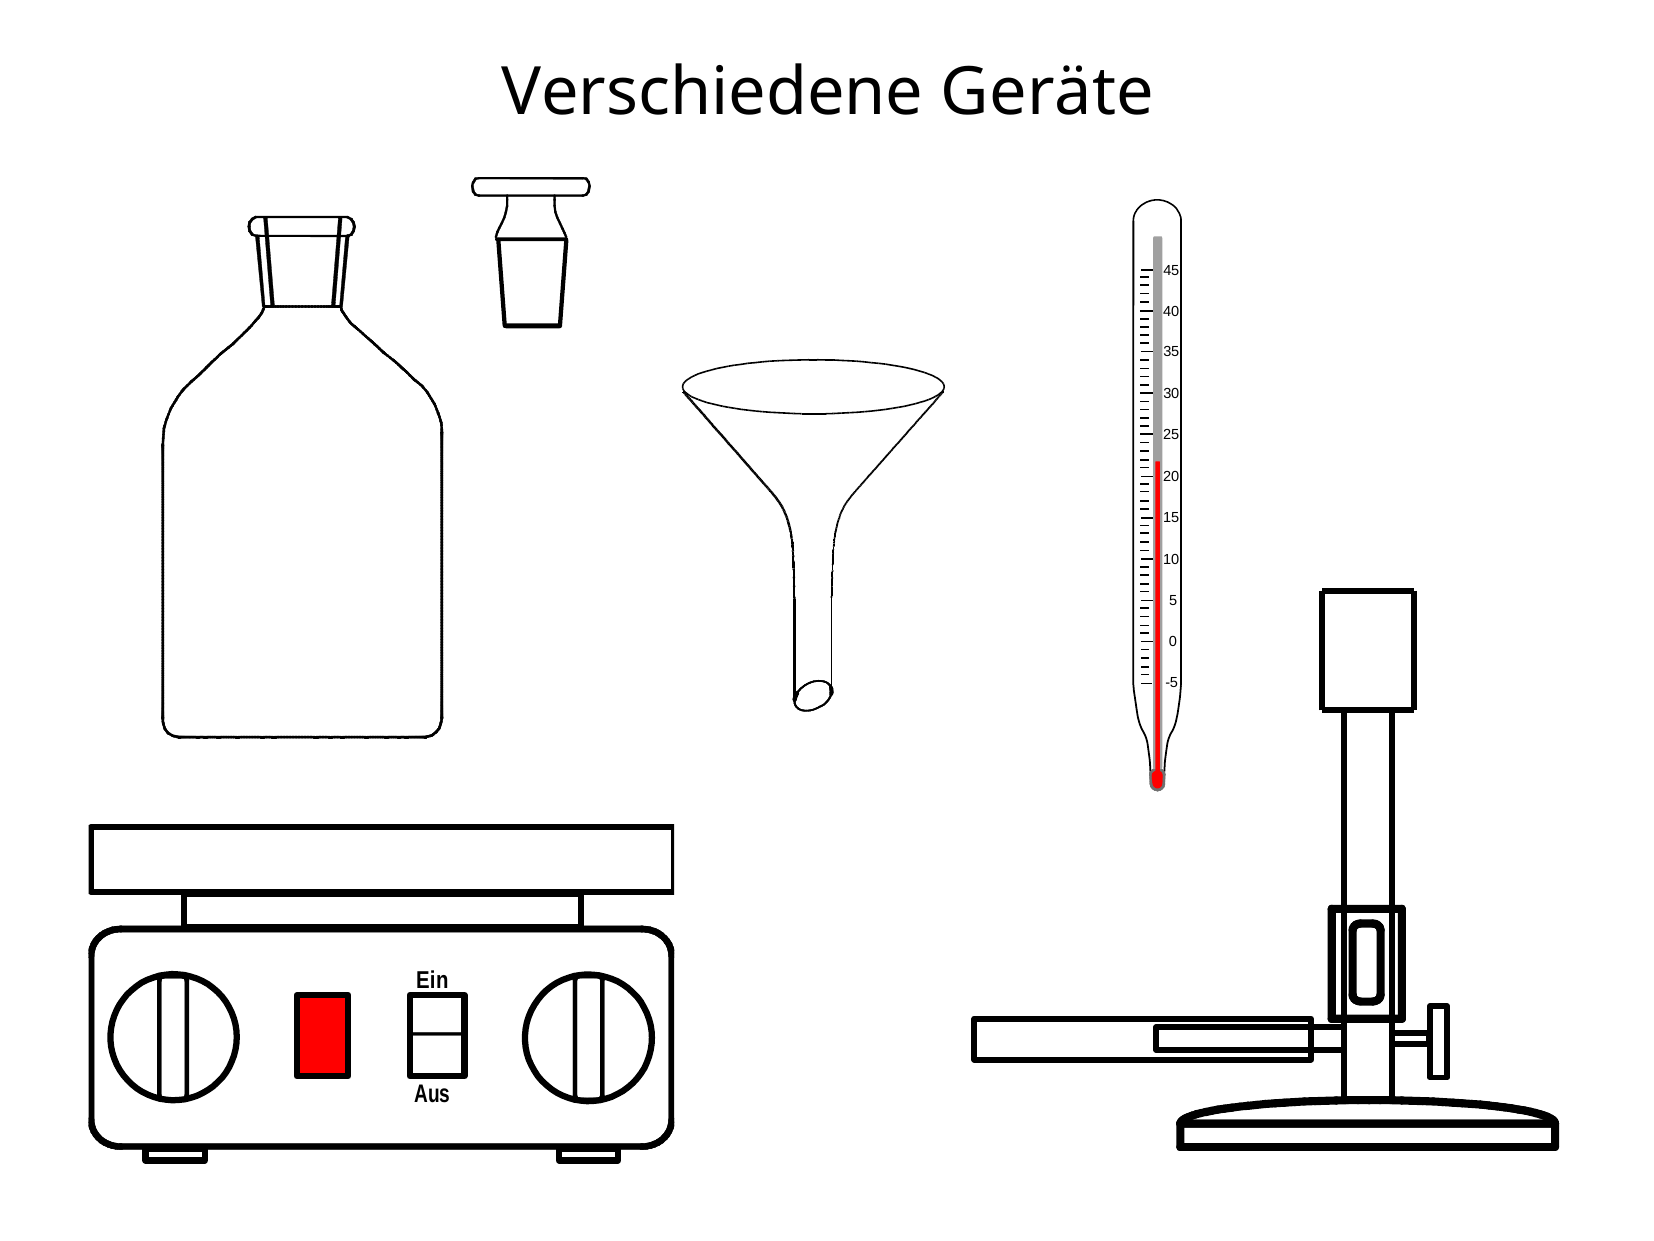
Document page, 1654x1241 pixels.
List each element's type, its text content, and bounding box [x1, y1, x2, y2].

text_box 0 [1167, 632, 1180, 651]
text_box 5 [1167, 590, 1180, 610]
text_box 45 [1163, 261, 1180, 280]
text_box [1395, 907, 1403, 1020]
text_box [471, 177, 591, 329]
text_box -5 [1165, 672, 1179, 692]
text_box 25 [1163, 424, 1180, 444]
text_box 35 [1163, 342, 1180, 361]
title Verschiedene Geräte [121, 29, 1534, 148]
text_box [1351, 922, 1382, 1003]
text_box [1330, 907, 1341, 1020]
text_box 15 [1163, 508, 1180, 527]
text_box 10 [1163, 549, 1180, 569]
text_box 30 [1163, 384, 1180, 403]
text_box 20 [1163, 467, 1180, 486]
text_box [161, 215, 443, 739]
text_box 40 [1163, 302, 1180, 321]
text_box [1179, 1099, 1557, 1148]
text_box [1149, 236, 1166, 792]
text_box [793, 680, 833, 712]
picture [88, 823, 675, 1166]
